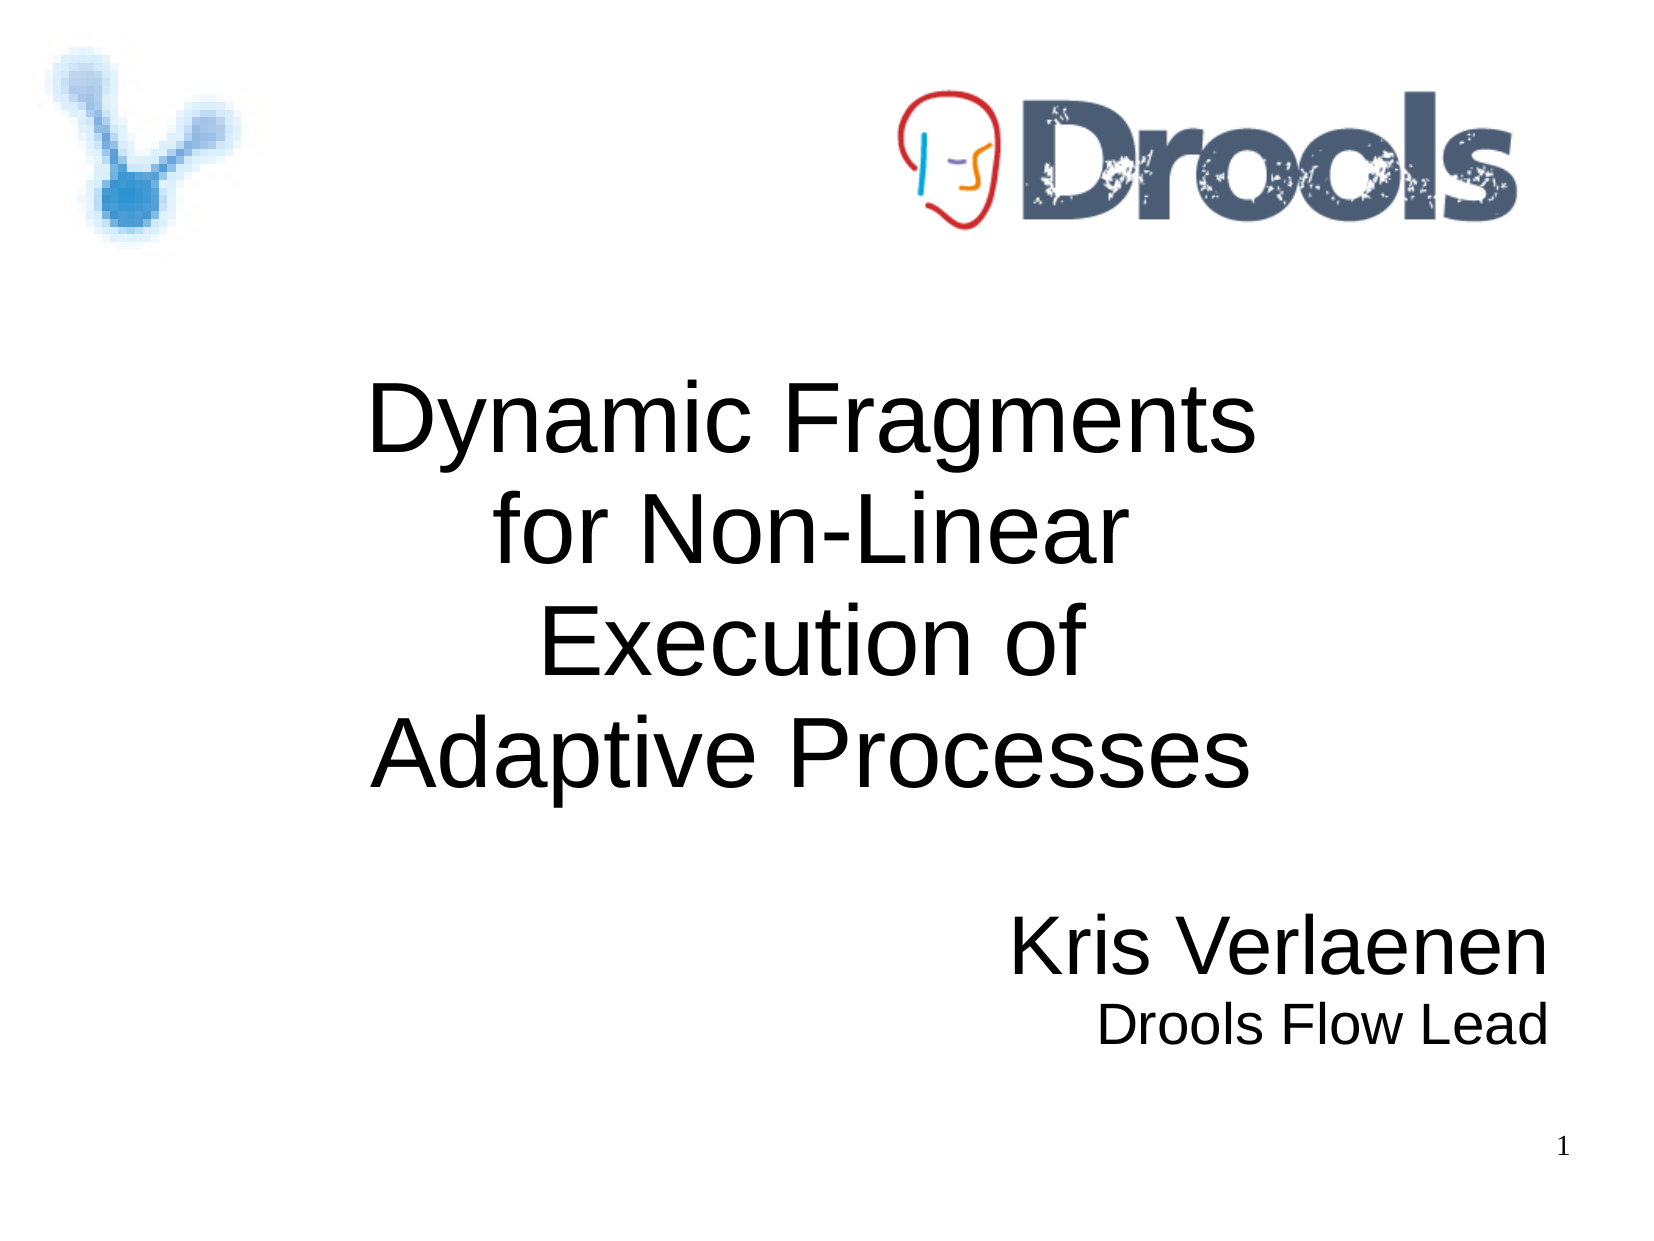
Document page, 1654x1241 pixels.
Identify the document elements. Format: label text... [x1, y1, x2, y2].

text_box Dynamic Fragments for Non-Linear Execution of Adaptive Processes [324, 354, 1300, 817]
text_box Kris Verlaenen Drools Flow Lead [620, 891, 1565, 1065]
picture [29, 32, 266, 266]
picture [885, 79, 1533, 237]
